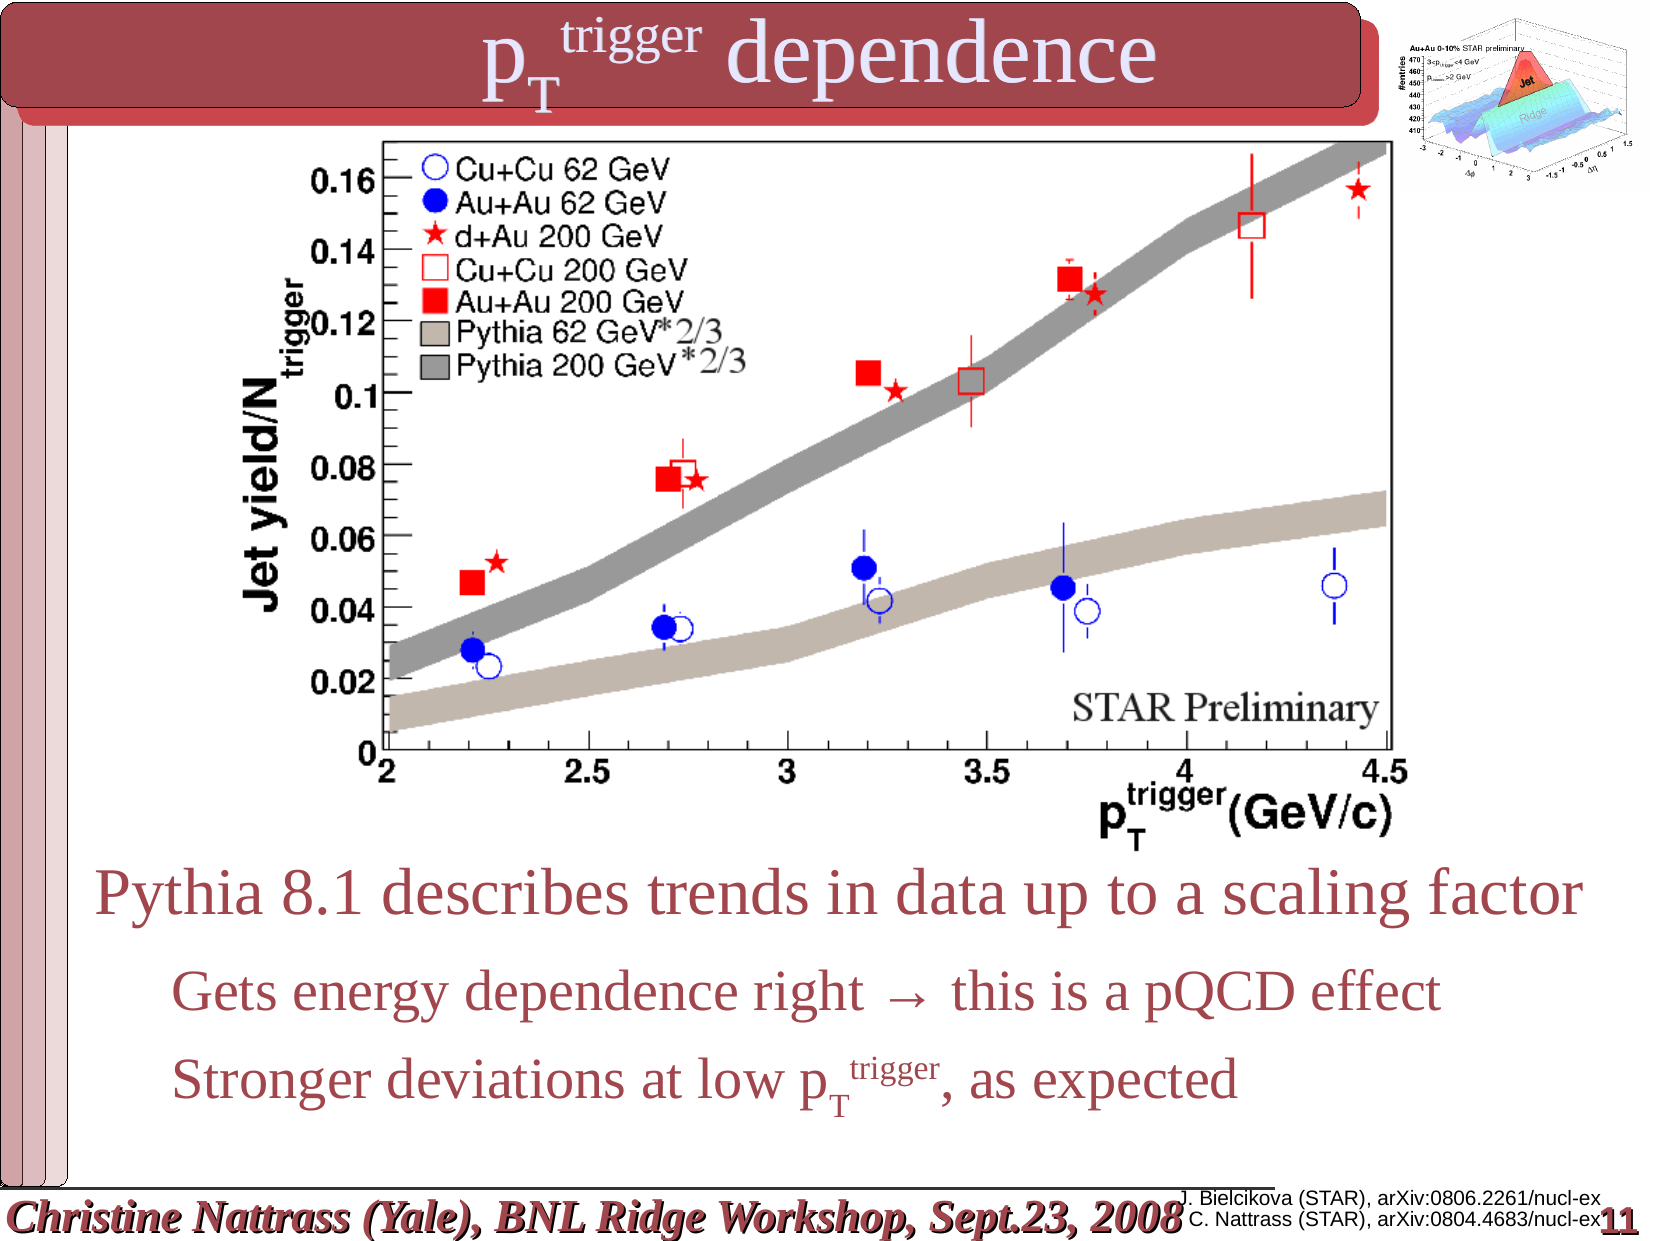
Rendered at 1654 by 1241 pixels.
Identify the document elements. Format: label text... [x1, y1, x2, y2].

title pTtrigger dependence [76, 0, 1398, 125]
text_box J. Bielcikova (STAR), arXiv:0806.2261/nucl-ex C. Nattrass (STAR), arXiv:0804.4683/nucl-ex [1100, 1180, 1616, 1241]
list Pythia 8.1 describes trends in data up to a scaling factor Gets energy dependence right → this is a pQCD effect Stronger deviations at low pTtrigger, as expected [76, 854, 1648, 1202]
picture [229, 0, 1653, 854]
